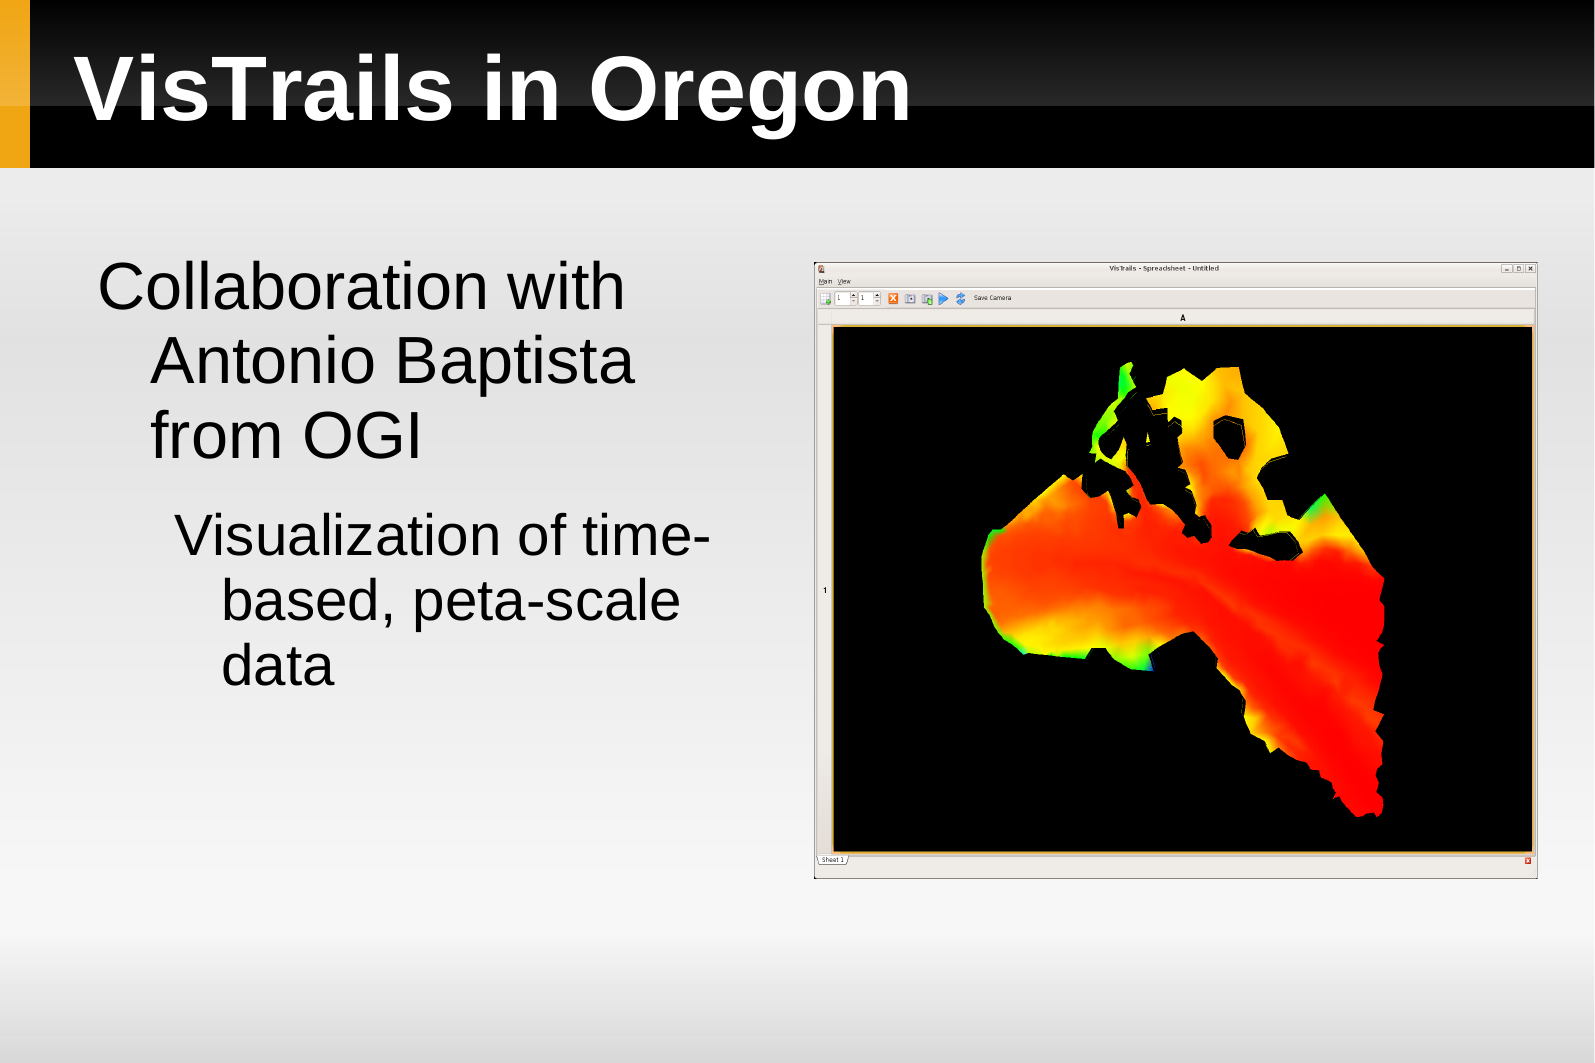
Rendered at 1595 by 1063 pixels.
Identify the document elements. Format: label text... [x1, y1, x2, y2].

list Collaboration with Antonio Baptista from OGI Visualization of time-based, peta-scale data [79, 248, 780, 936]
title VisTrails in Oregon [74, 7, 1510, 171]
picture [0, 0, 1595, 1063]
